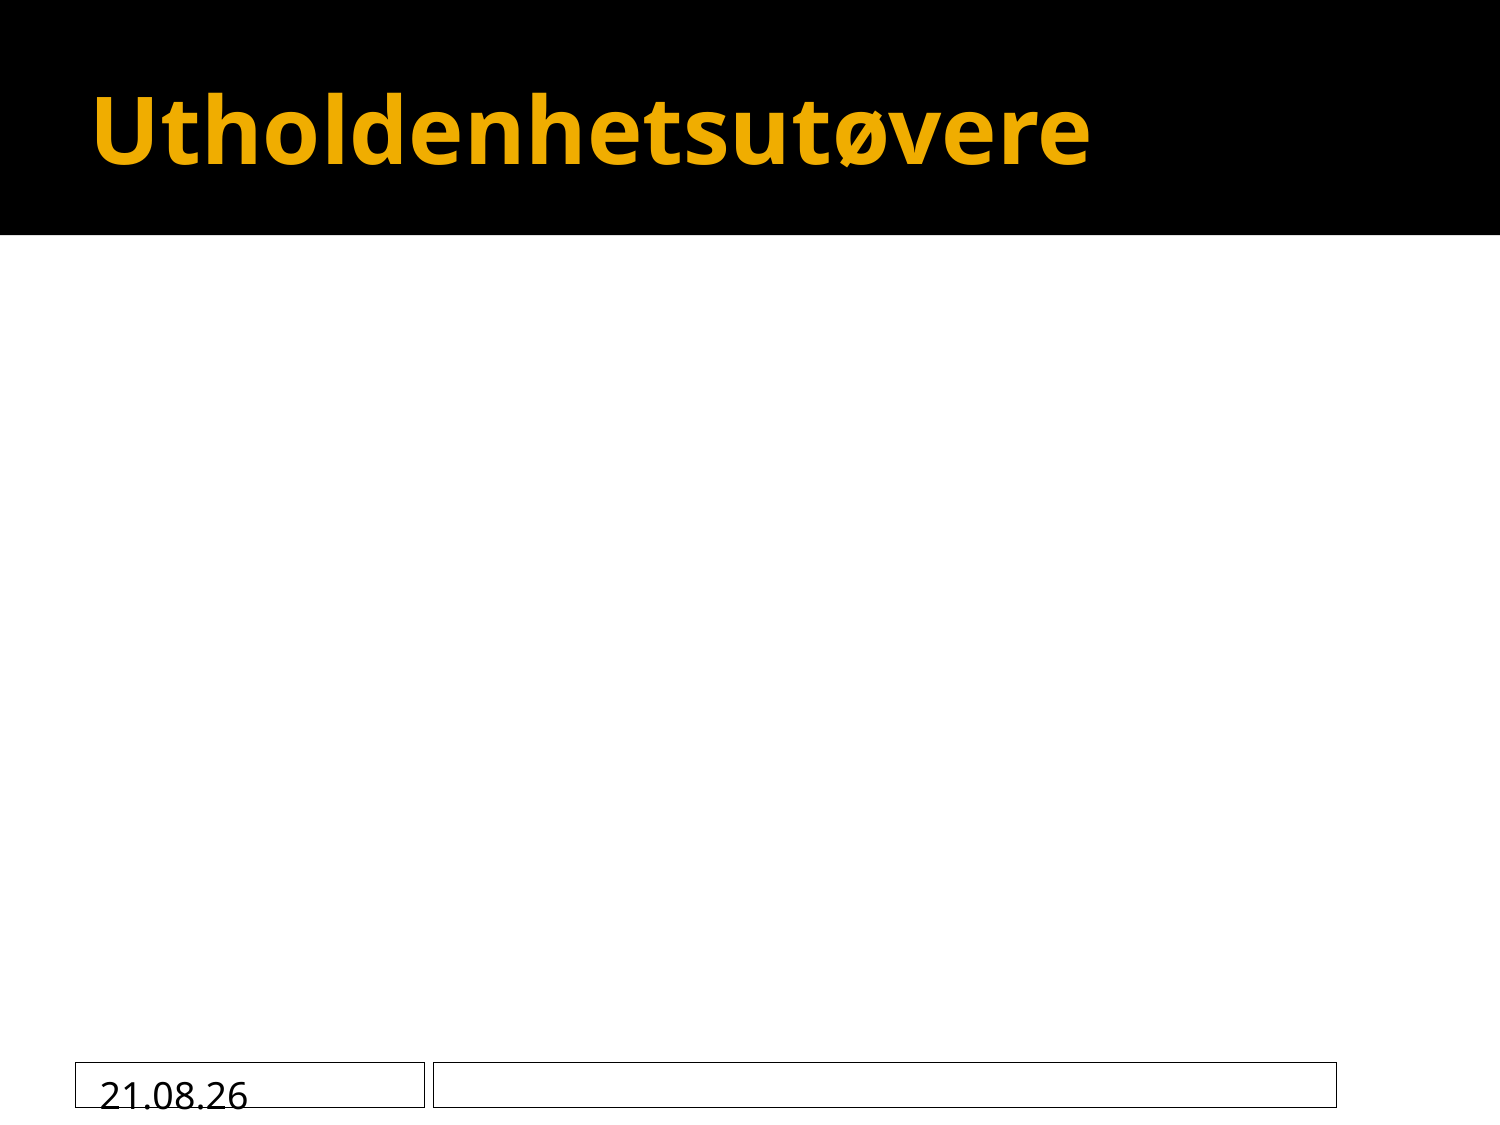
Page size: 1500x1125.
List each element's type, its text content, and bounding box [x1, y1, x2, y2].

title Utholdenhetsutøvere [75, 25, 1425, 231]
